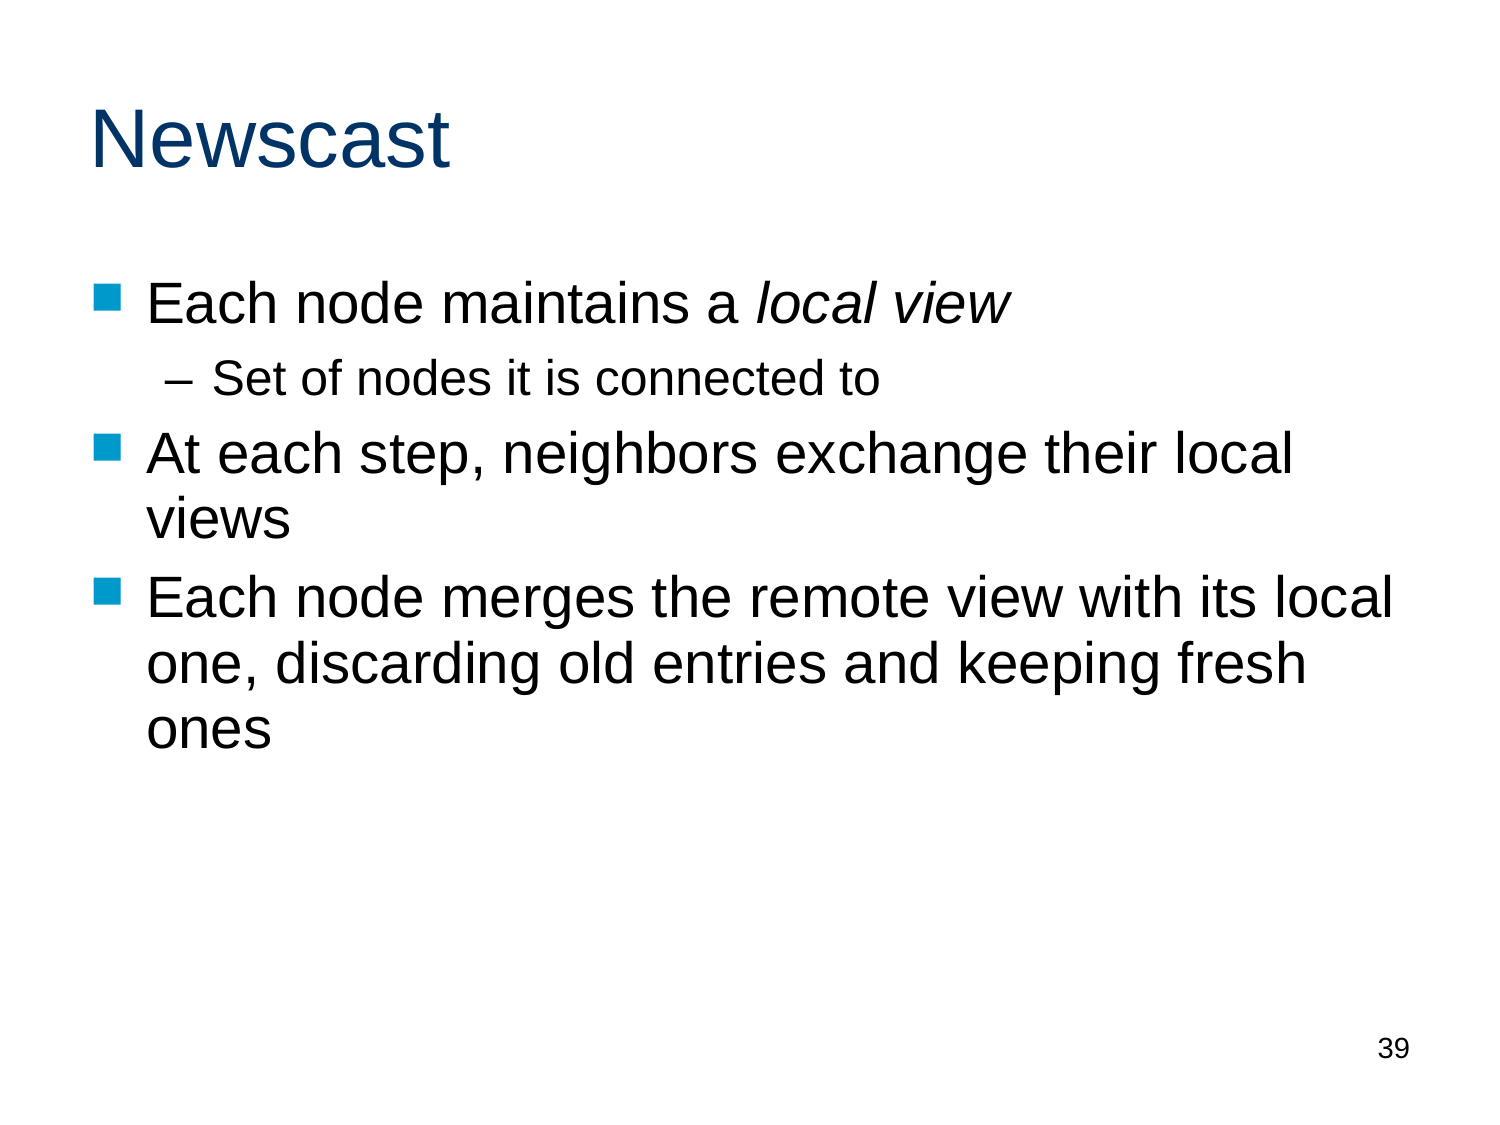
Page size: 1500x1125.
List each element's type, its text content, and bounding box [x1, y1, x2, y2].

list Each node maintains a local view Set of nodes it is connected to At each step, neighbors exchange their local views Each node merges the remote view with its local one, discarding old entries and keeping fresh ones [75, 263, 1425, 1007]
title Newscast [75, 44, 1425, 233]
